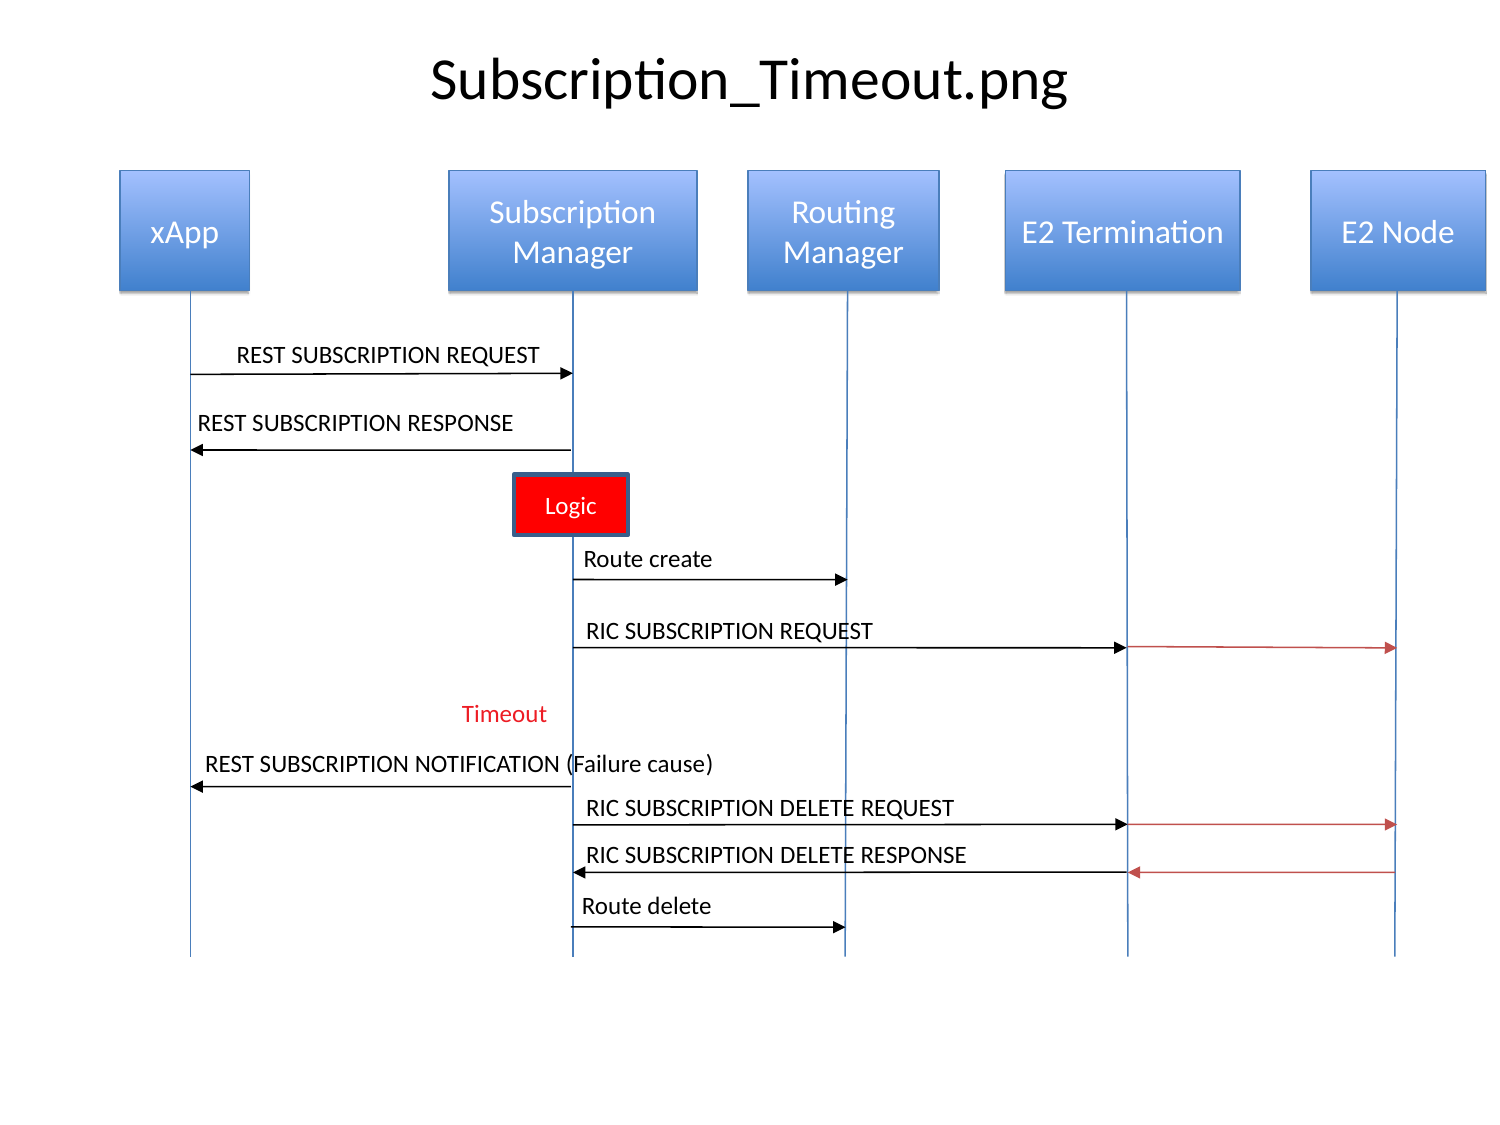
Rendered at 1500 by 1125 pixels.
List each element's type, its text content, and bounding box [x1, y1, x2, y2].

text_box REST SUBSCRIPTION REQUEST [221, 331, 556, 373]
text_box Subscription Manager [448, 170, 697, 291]
text_box Route delete [567, 882, 774, 928]
text_box RIC SUBSCRIPTION REQUEST [571, 606, 969, 652]
text_box xApp [120, 170, 250, 291]
text_box RIC SUBSCRIPTION DELETE REQUEST [571, 784, 1075, 829]
title Subscription_Timeout.png [75, 32, 1425, 120]
text_box Routing Manager [748, 170, 940, 291]
text_box Logic [513, 474, 628, 535]
text_box E2 Node [1310, 170, 1486, 291]
text_box Route create [568, 535, 768, 580]
text_box RIC SUBSCRIPTION DELETE RESPONSE [571, 831, 1092, 877]
text_box E2 Termination [1005, 170, 1241, 291]
text_box REST SUBSCRIPTION RESPONSE [183, 398, 620, 444]
text_box Timeout [447, 690, 591, 736]
text_box REST SUBSCRIPTION NOTIFICATION (Failure cause) [190, 739, 863, 785]
